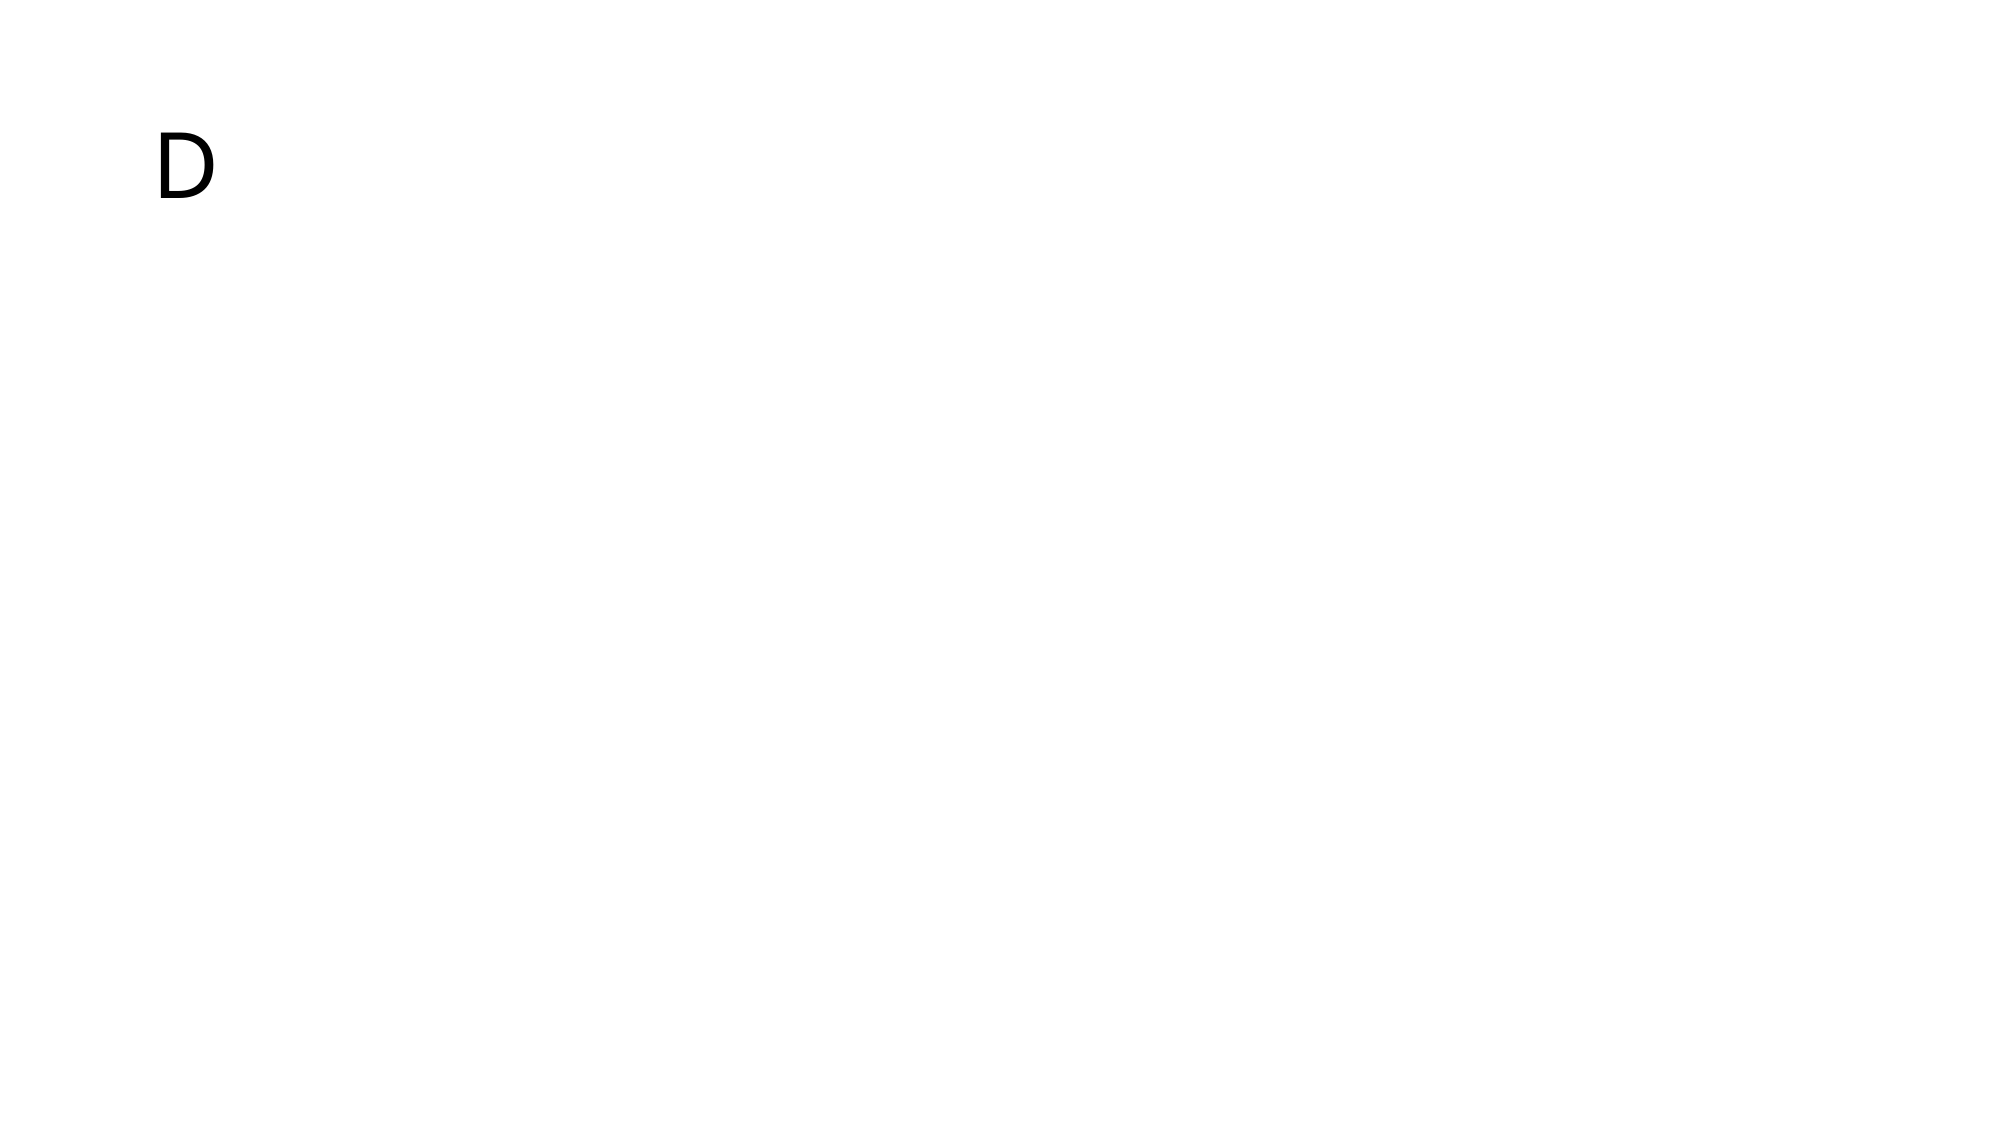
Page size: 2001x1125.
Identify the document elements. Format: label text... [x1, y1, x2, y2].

title D [137, 59, 1863, 278]
